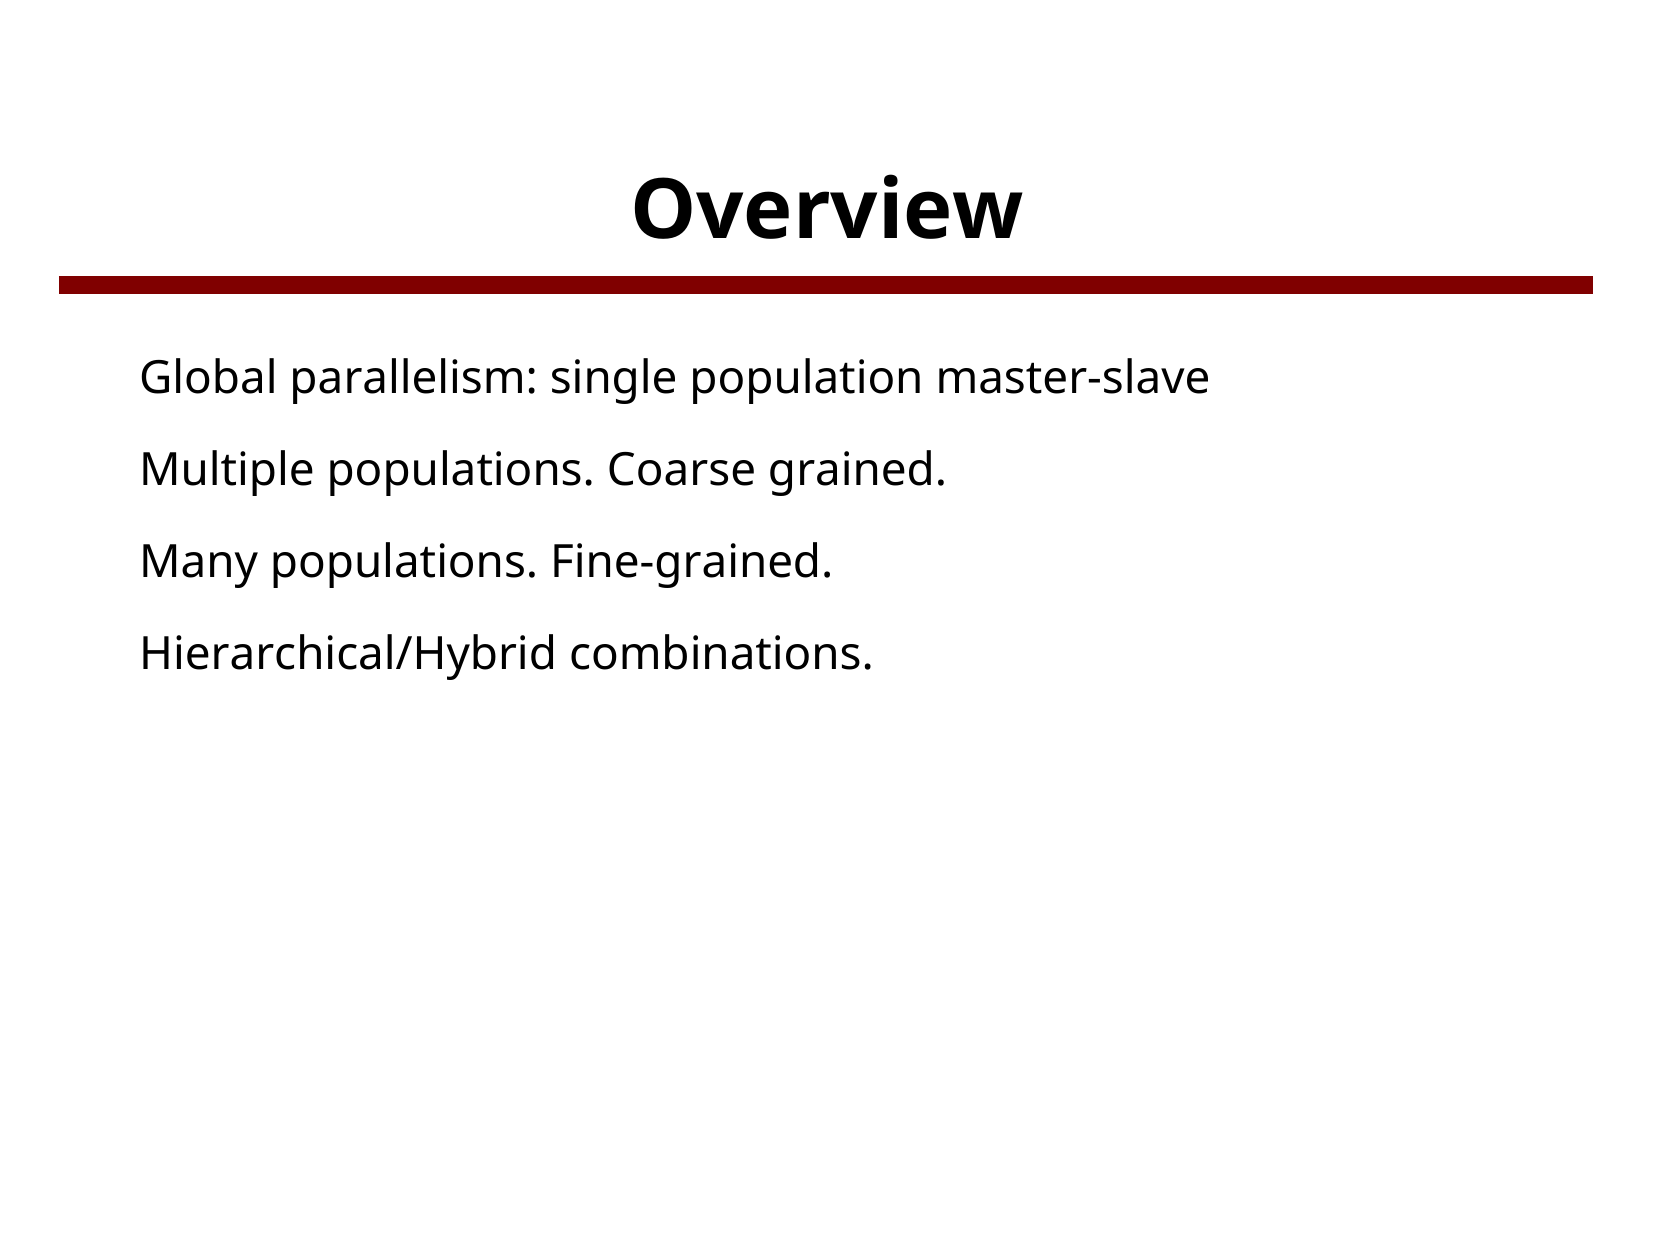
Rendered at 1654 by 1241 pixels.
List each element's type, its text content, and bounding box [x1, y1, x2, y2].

list Global parallelism: single population master-slave Multiple populations. Coarse grained. Many populations. Fine-grained. Hierarchical/Hybrid combinations. [121, 344, 1534, 1127]
title Overview [121, 102, 1534, 311]
